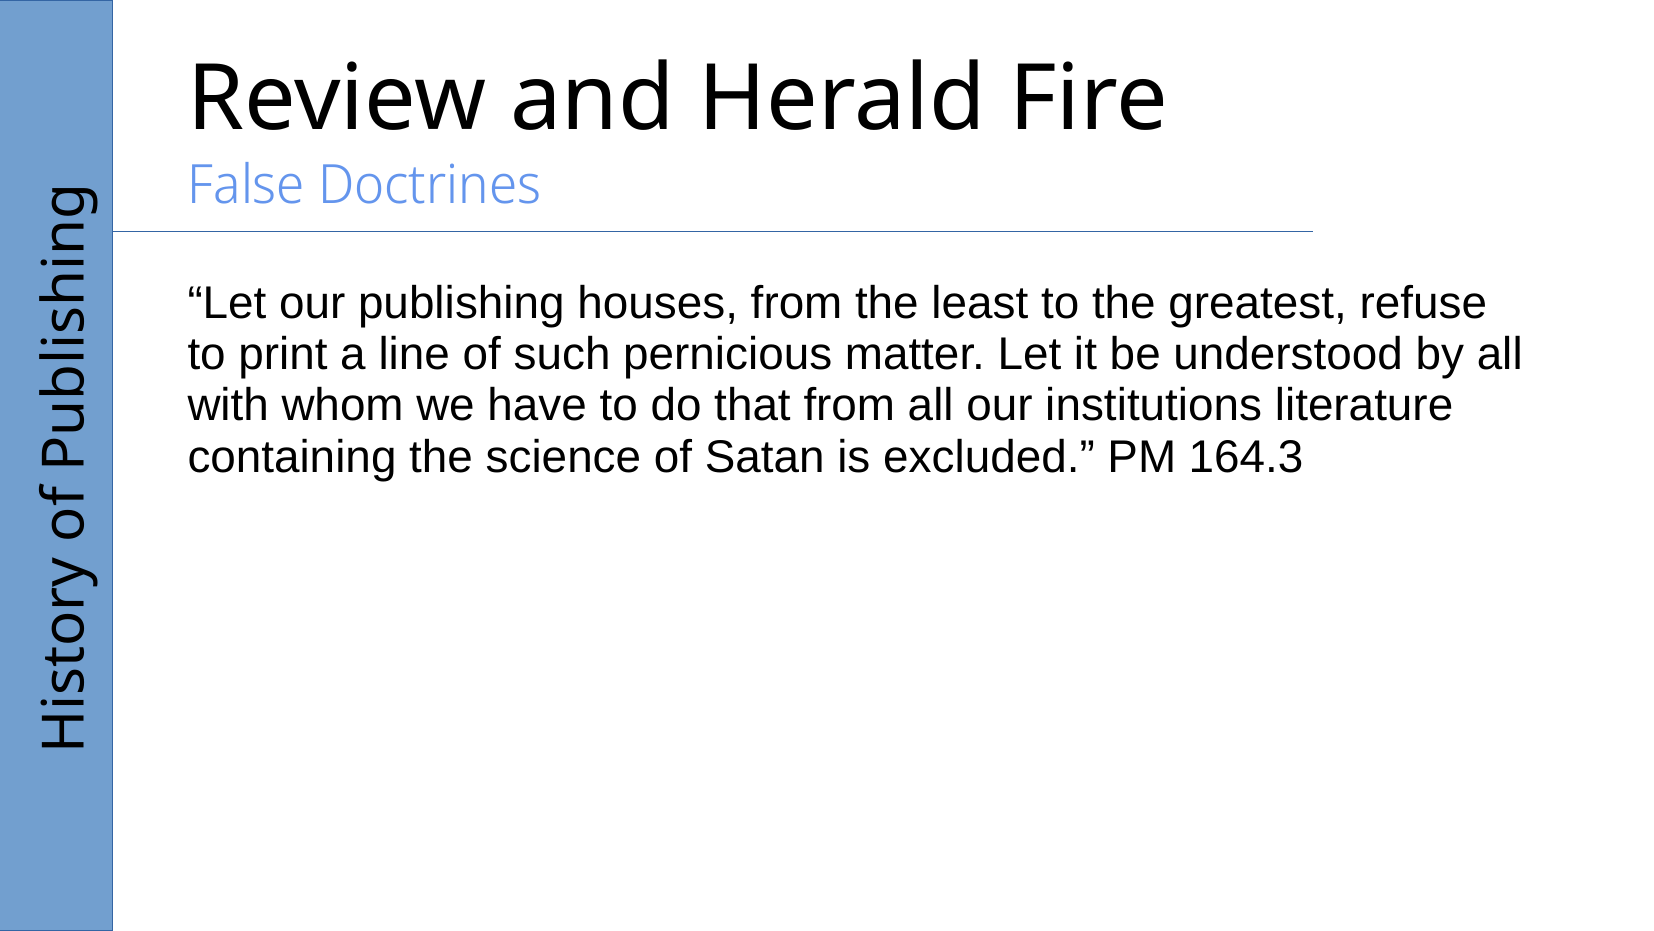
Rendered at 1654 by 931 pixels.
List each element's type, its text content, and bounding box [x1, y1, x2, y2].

text_box “Let our publishing houses, from the least to the greatest, refuse to print a line of such pernicious matter. Let it be understood by all with whom we have to do that from all our institutions literature containing the science of Satan is excluded.” PM 164.3 [187, 276, 1538, 865]
title Review and Herald Fire [187, 33, 1571, 125]
text_box [0, 0, 113, 931]
text_box History of Publishing [13, 37, 105, 901]
title False Doctrines [187, 125, 1571, 239]
